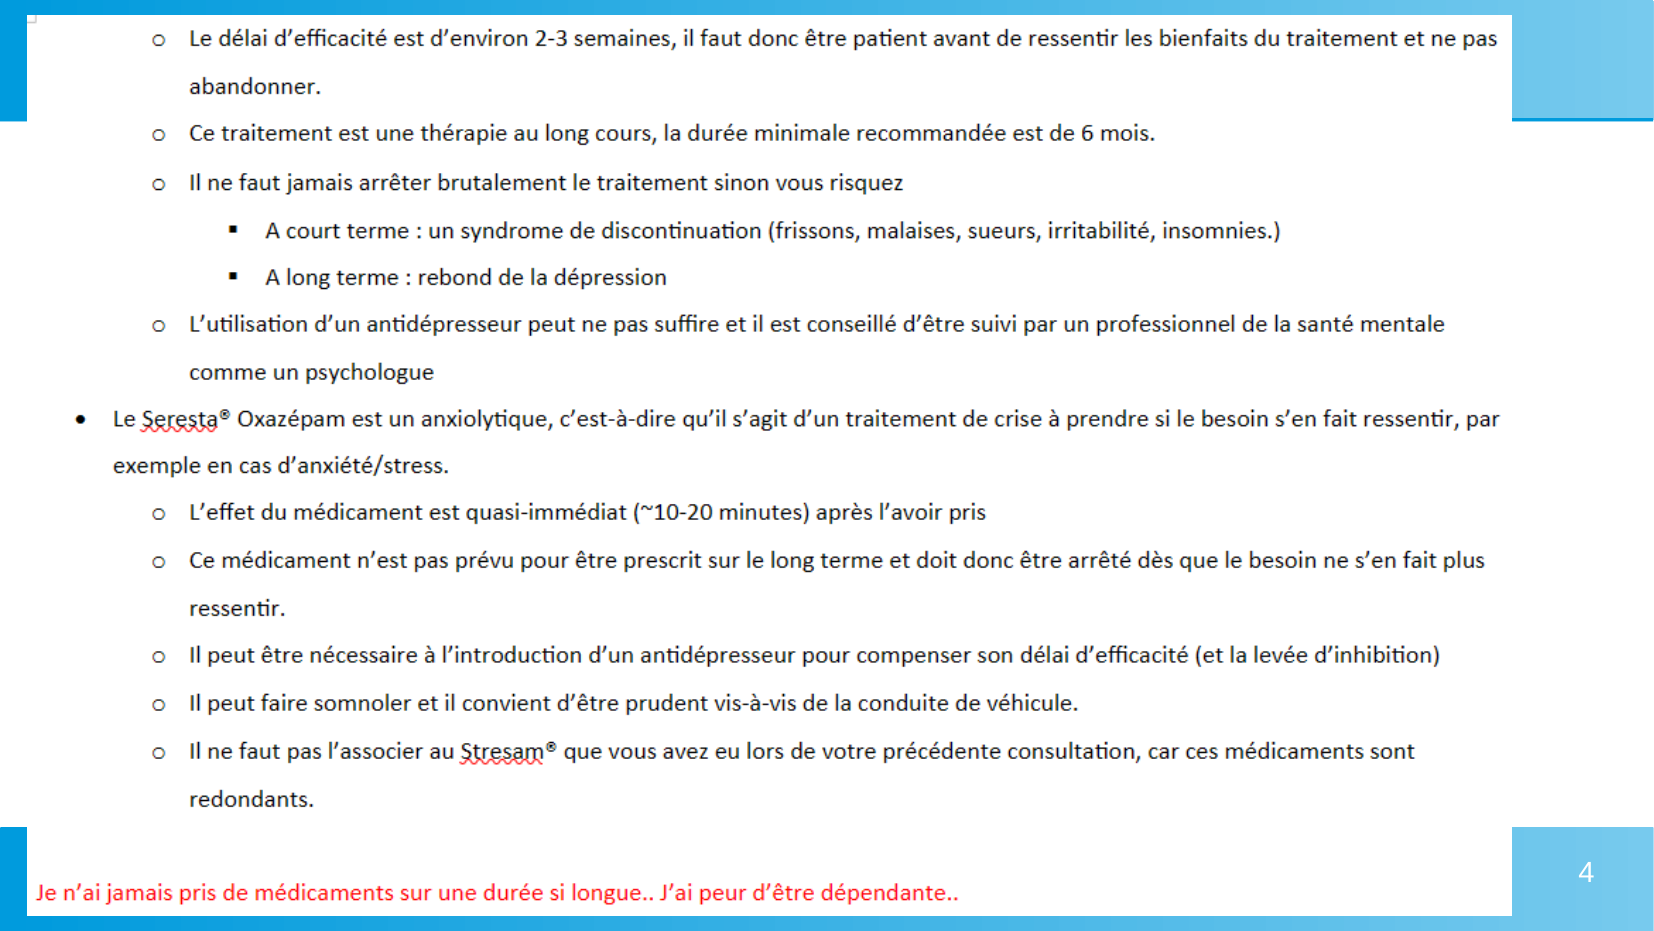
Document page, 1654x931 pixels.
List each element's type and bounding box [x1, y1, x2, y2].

picture [27, 15, 1512, 916]
